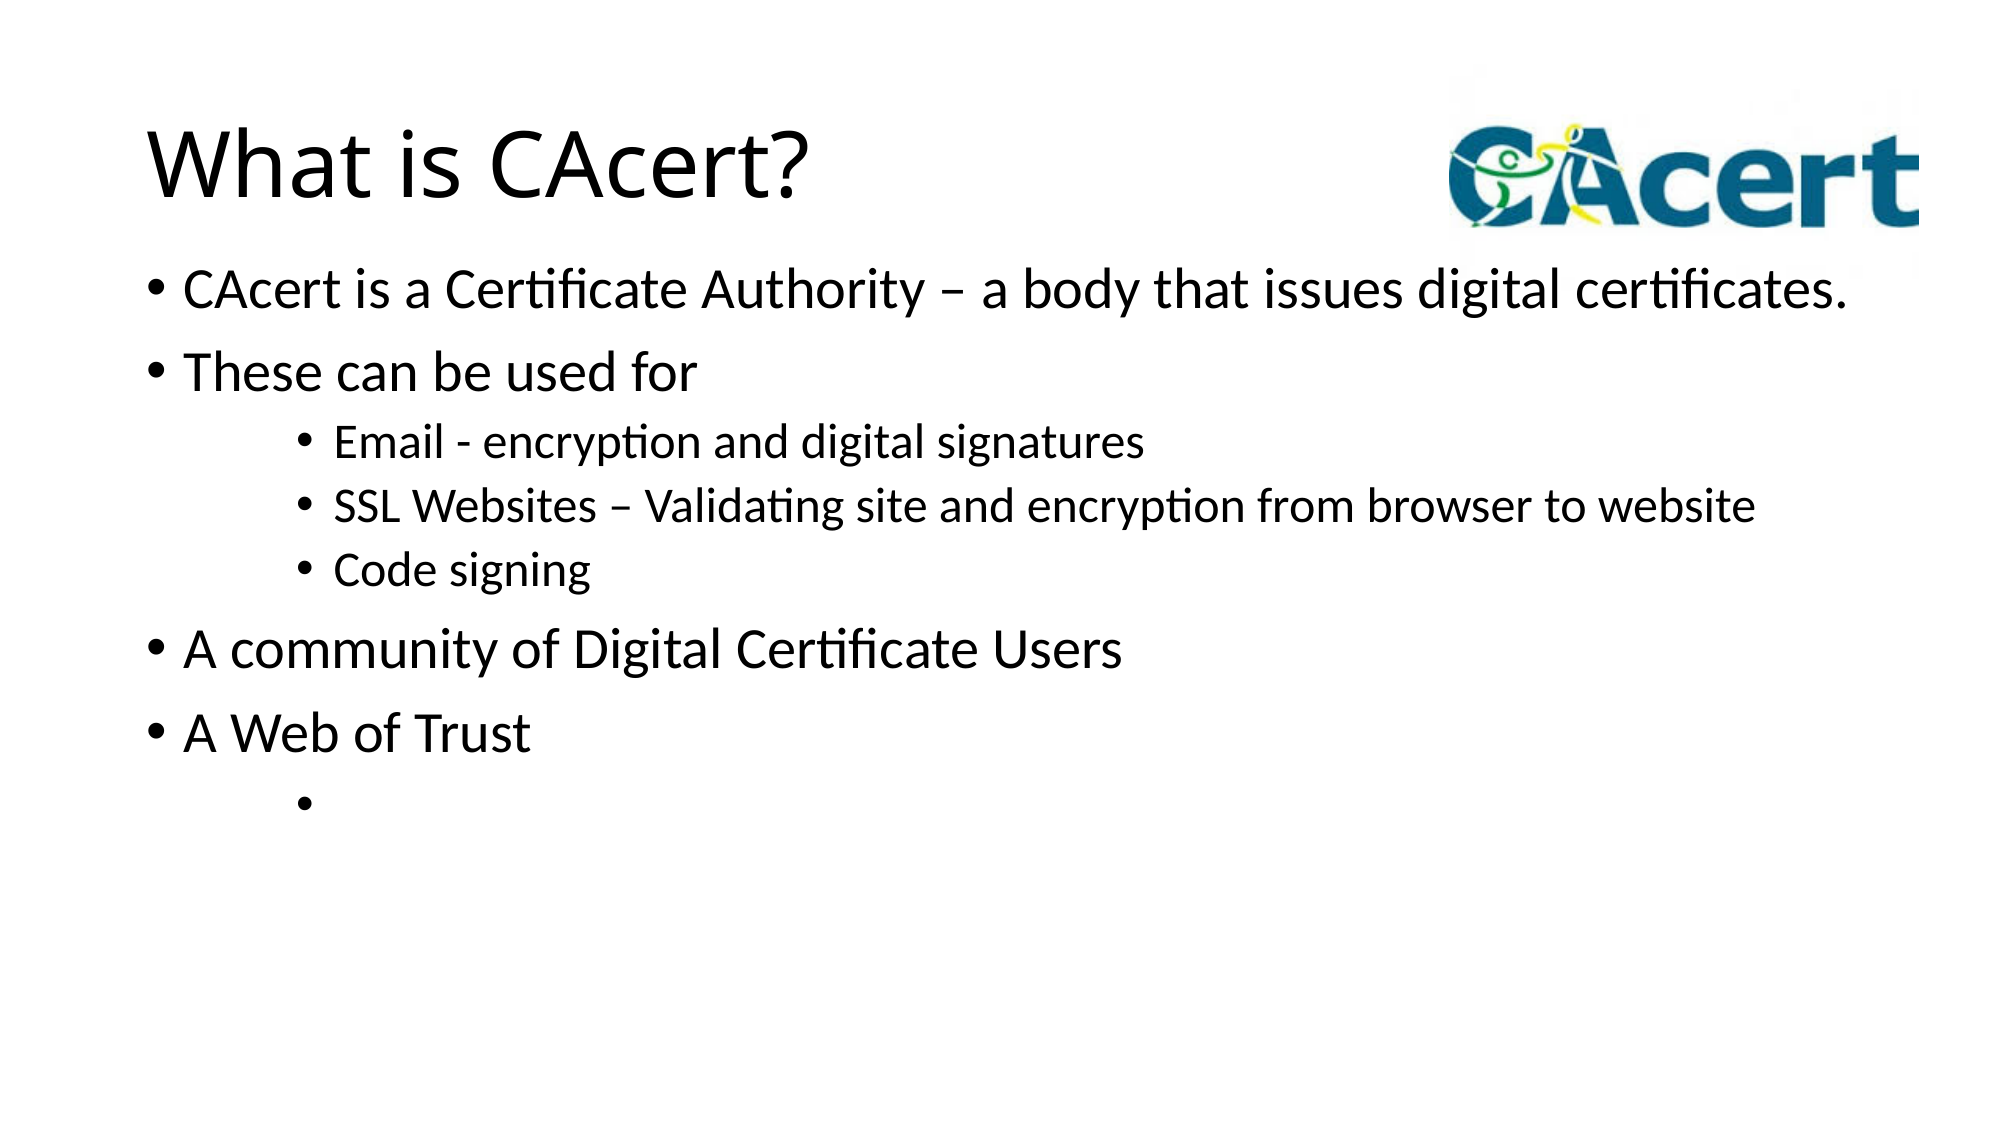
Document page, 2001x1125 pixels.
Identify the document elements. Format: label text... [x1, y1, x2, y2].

title What is CAcert? [130, 59, 1856, 250]
list CAcert is a Certificate Authority – a body that issues digital certificates. These can be used for Email - encryption and digital signatures SSL Websites – Validating site and encryption from browser to website Code signing A community of Digital Certificate Users A Web of Trust [130, 250, 2000, 1054]
